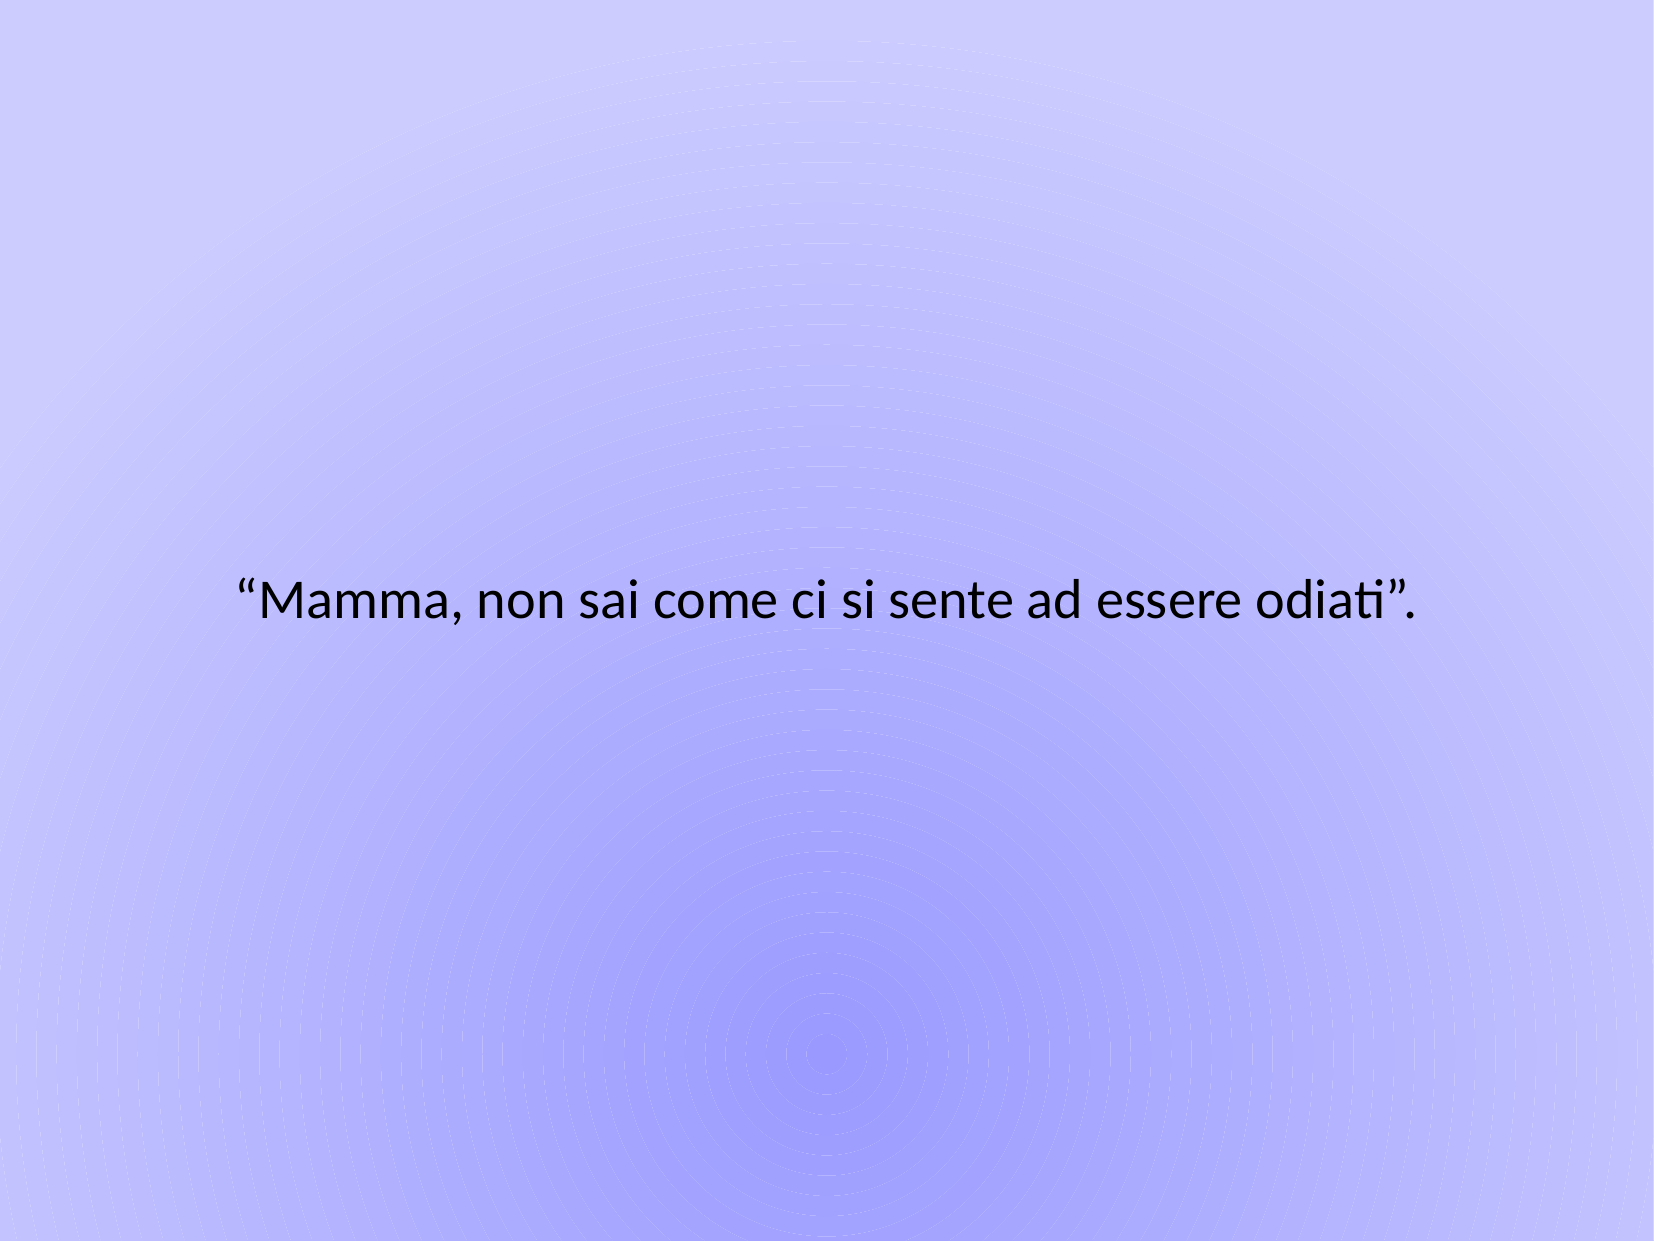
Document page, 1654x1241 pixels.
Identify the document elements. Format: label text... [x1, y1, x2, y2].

subtitle “Mamma, non sai come ci si sente ad essere odiati”. [82, 49, 1571, 1109]
